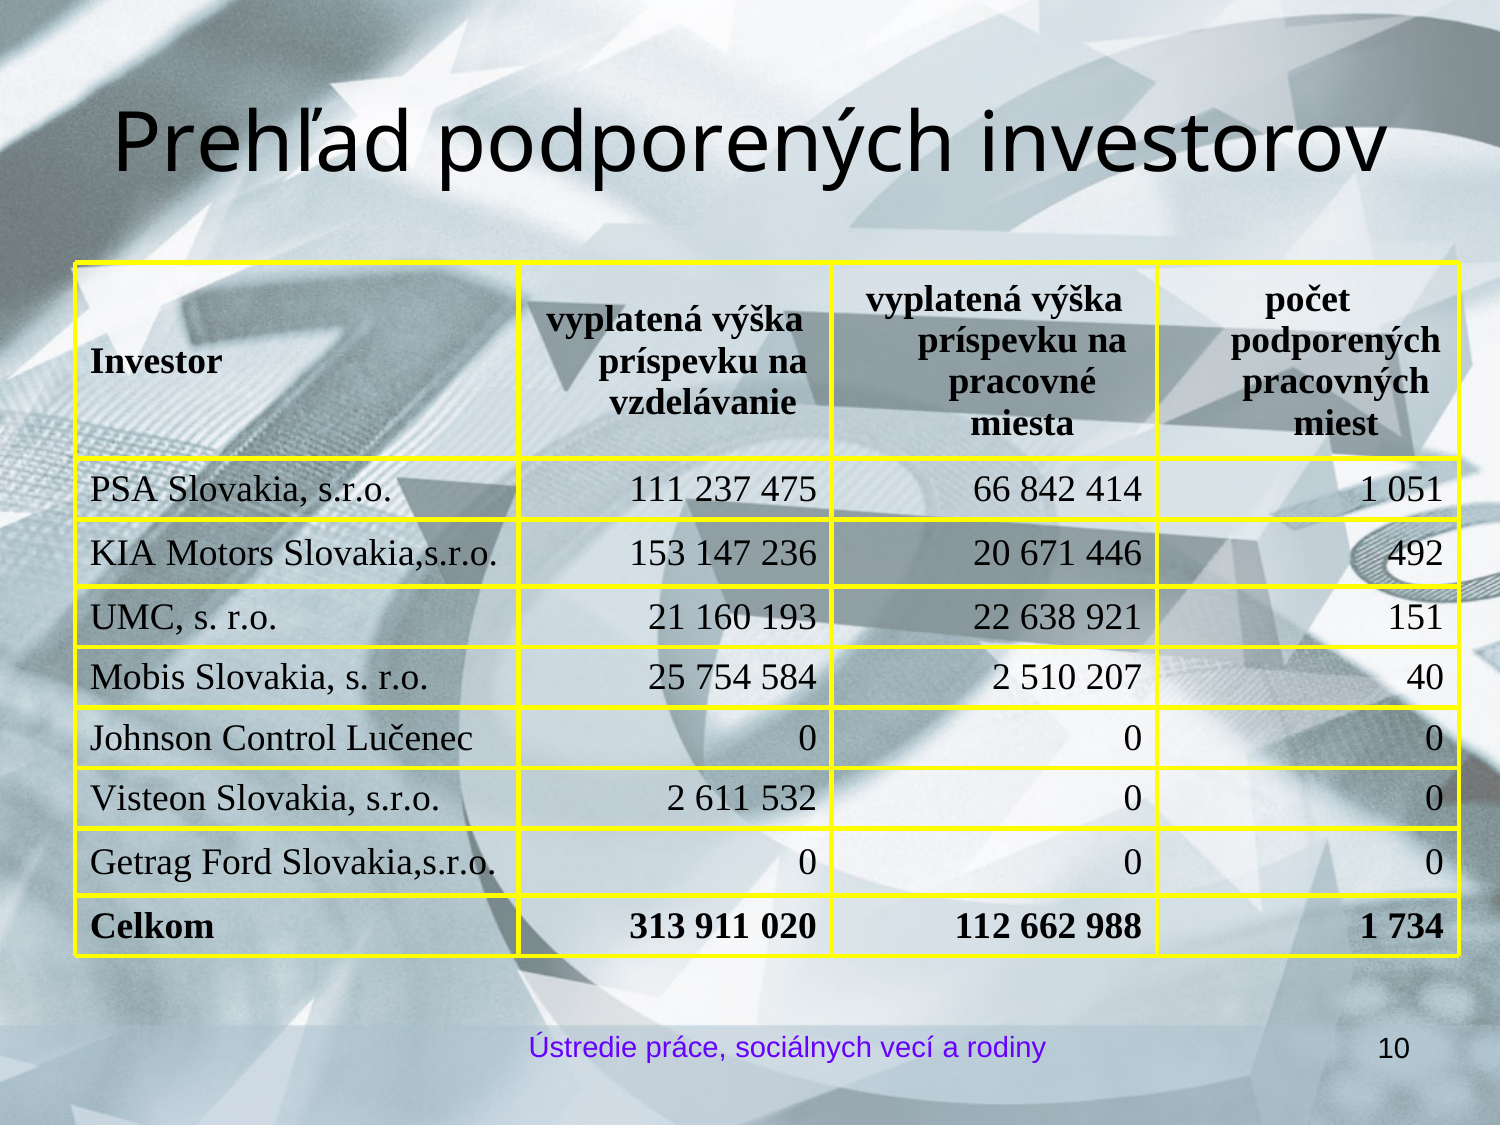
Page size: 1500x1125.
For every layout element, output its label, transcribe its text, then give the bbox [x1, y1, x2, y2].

text_box 21 160 193 [521, 589, 829, 645]
text_box 111 237 475 [521, 461, 829, 517]
text_box 0 [521, 710, 829, 766]
text_box 153 147 236 [521, 522, 829, 584]
text_box 2 611 532 [521, 770, 829, 826]
text_box KIA Motors Slovakia,s.r.o. [77, 522, 516, 584]
text_box vyplatená výška príspevku na vzdelávanie [521, 265, 829, 456]
picture [0, 0, 1500, 1125]
text_box 112 662 988 [834, 898, 1155, 954]
text_box vyplatená výška príspevku na pracovné miesta [834, 265, 1155, 456]
text_box Investor [77, 265, 516, 456]
text_box 25 754 584 [521, 649, 829, 705]
text_box 0 [834, 770, 1155, 826]
text_box UMC, s. r.o. [77, 589, 516, 645]
text_box 0 [834, 831, 1155, 893]
text_box 0 [1159, 770, 1457, 826]
text_box 20 671 446 [834, 522, 1155, 584]
text_box 151 [1159, 589, 1457, 645]
title Prehľad podporených investorov [75, 31, 1426, 247]
text_box Mobis Slovakia, s. r.o. [77, 649, 516, 705]
text_box Getrag Ford Slovakia,s.r.o. [77, 831, 516, 893]
text_box 22 638 921 [834, 589, 1155, 645]
text_box 66 842 414 [834, 461, 1155, 517]
text_box PSA Slovakia, s.r.o. [77, 461, 516, 517]
text_box 0 [521, 831, 829, 893]
text_box Celkom [77, 898, 516, 954]
text_box 2 510 207 [834, 649, 1155, 705]
text_box 1 051 [1159, 461, 1457, 517]
text_box 492 [1159, 522, 1457, 584]
text_box 313 911 020 [521, 898, 829, 954]
text_box Visteon Slovakia, s.r.o. [77, 770, 516, 826]
text_box 1 734 [1159, 898, 1457, 954]
text_box 40 [1159, 649, 1457, 705]
text_box 0 [834, 710, 1155, 766]
text_box 0 [1159, 710, 1457, 766]
text_box počet podporených pracovných miest [1159, 265, 1457, 456]
text_box Johnson Control Lučenec [77, 710, 516, 766]
text_box 0 [1159, 831, 1457, 893]
